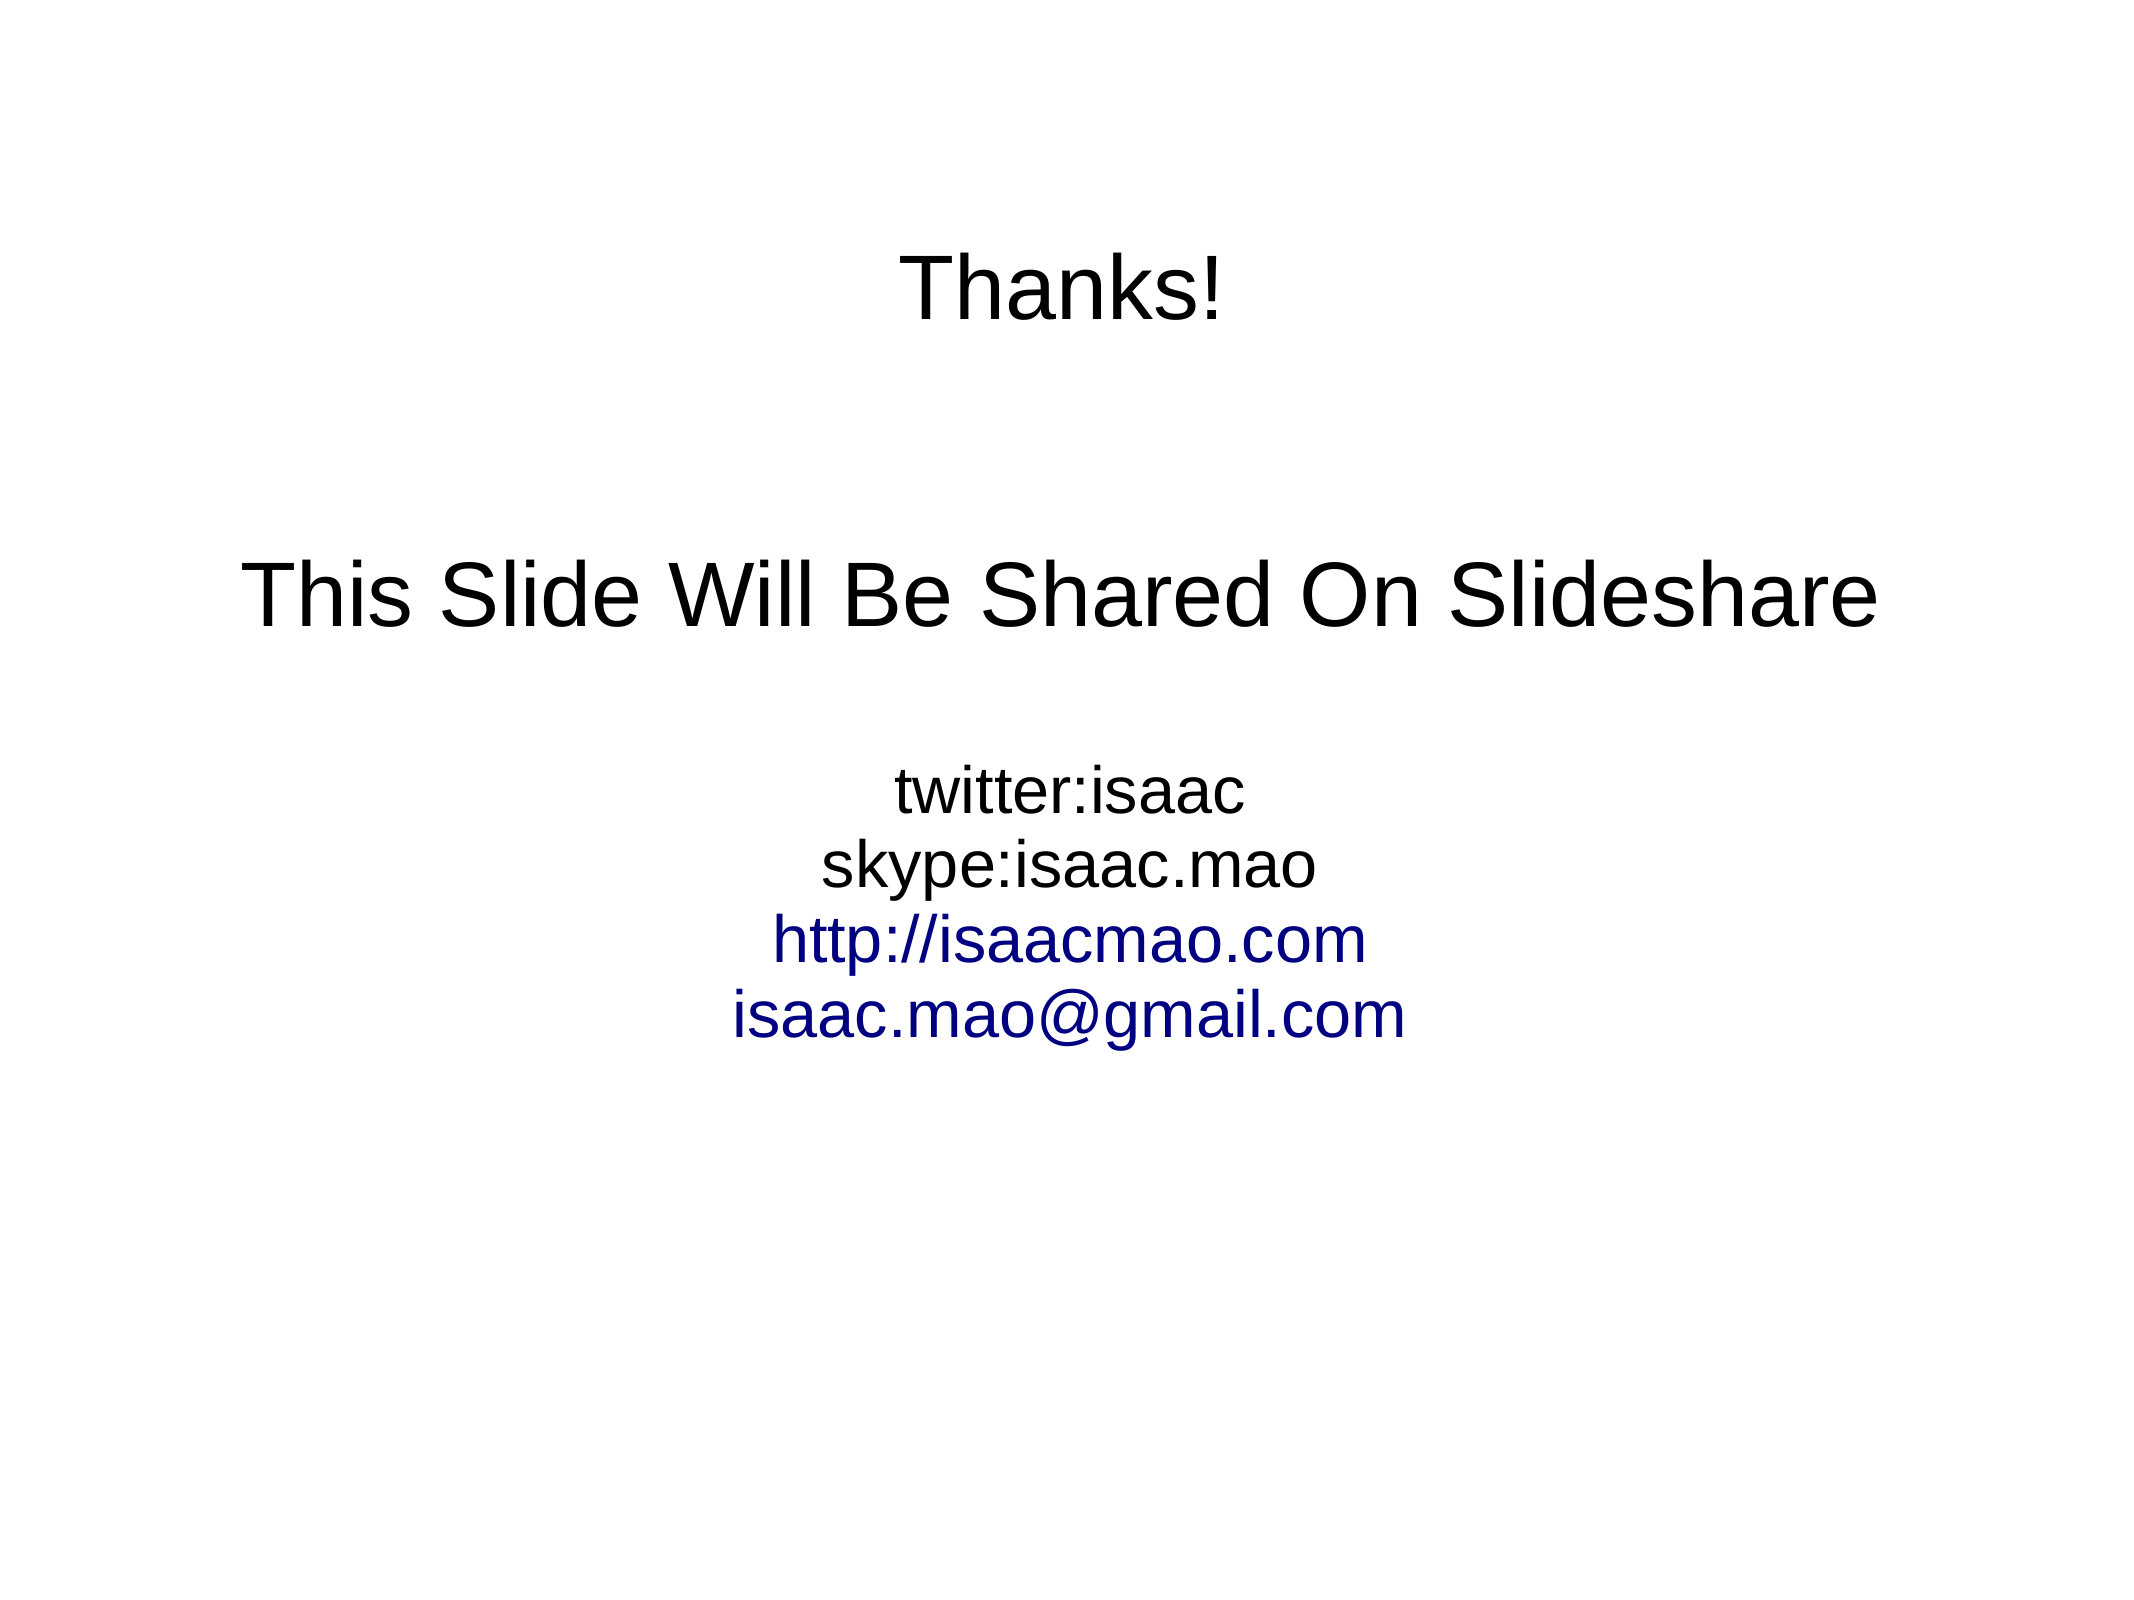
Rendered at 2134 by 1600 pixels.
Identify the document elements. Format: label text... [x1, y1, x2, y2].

title Thanks! This Slide Will Be Shared On Slideshare [88, 235, 2009, 647]
subtitle twitter:isaac skype:isaac.mao http://isaacmao.com isaac.mao@gmail.com [106, 374, 2027, 1431]
